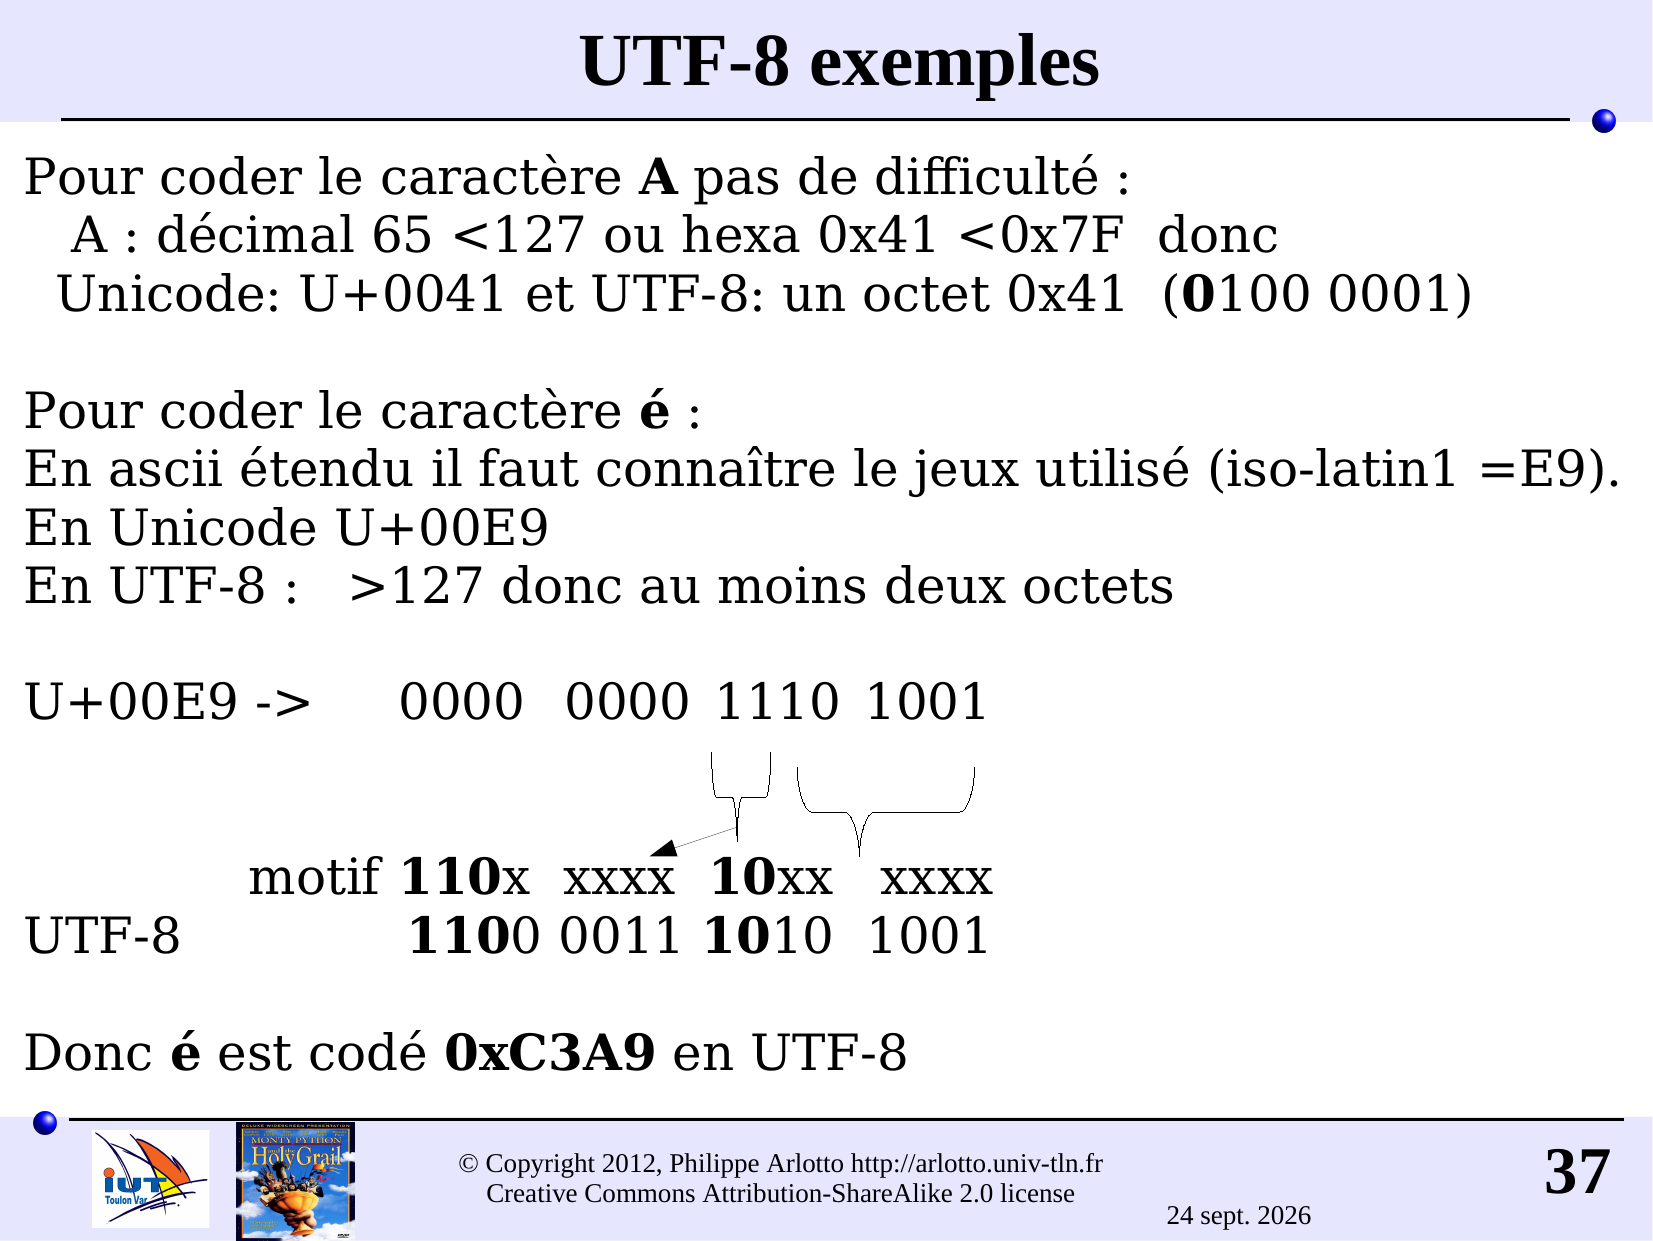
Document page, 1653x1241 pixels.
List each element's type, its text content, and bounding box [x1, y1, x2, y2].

title UTF-8 exemples [95, 14, 1585, 107]
text_box Pour coder le caractère A pas de difficulté : A : décimal 65 <127 ou hexa 0x41 <0x7F donc Unicode: U+0041 et UTF-8: un octet 0x41 (0100 0001) Pour coder le caractère é : En ascii étendu il faut connaître le jeux utilisé (iso-latin1 =E9). En Unicode U+00E9 En UTF-8 : >127 donc au moins deux octets U+00E9 -> 0000 0000 1110 1001 motif 110x xxxx 10xx xxxx UTF-8 1100 0011 1010 1001 Donc é est codé 0xC3A9 en UTF-8 [23, 147, 1625, 1087]
picture [236, 1122, 355, 1241]
